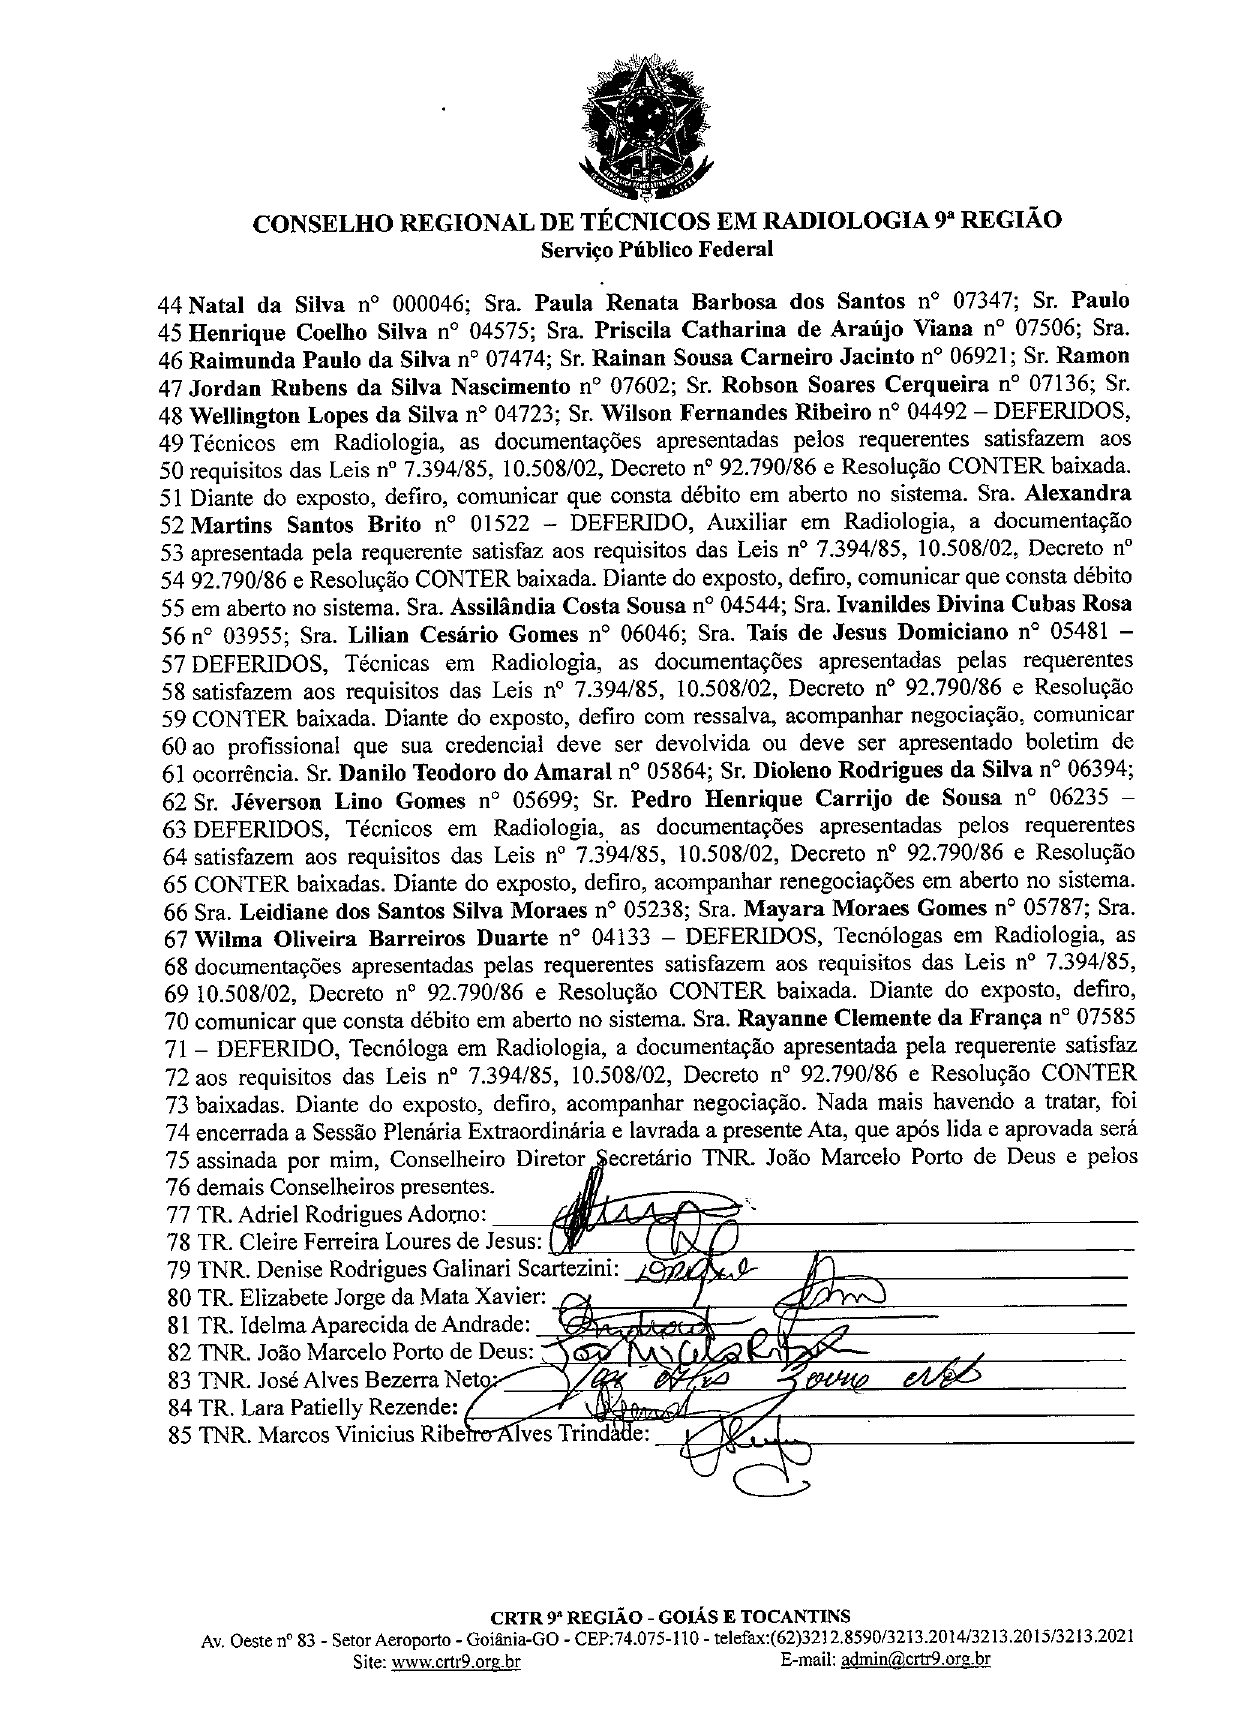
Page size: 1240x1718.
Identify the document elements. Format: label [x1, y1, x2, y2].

text_box [0, 0, 1239, 1717]
